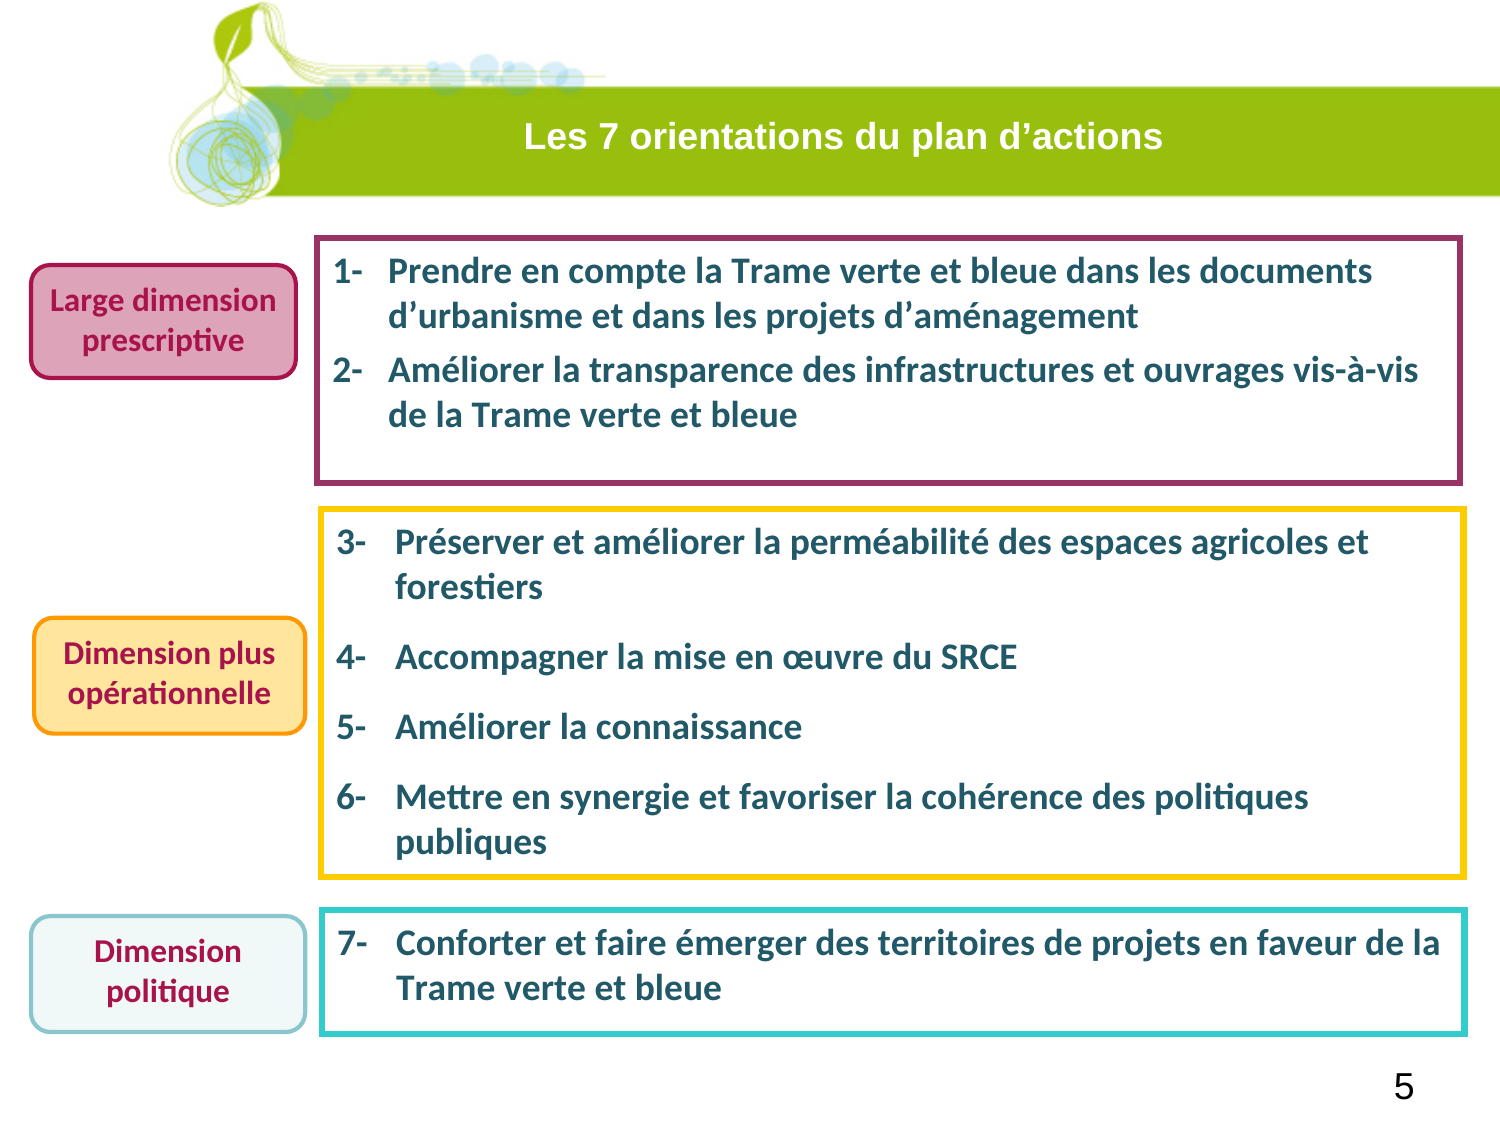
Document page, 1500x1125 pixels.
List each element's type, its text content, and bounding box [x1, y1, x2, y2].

text_box Large dimension prescriptive [31, 265, 296, 378]
picture [0, 0, 1500, 207]
text_box 7- Conforter et faire émerger des territoires de projets en faveur de la Trame verte et bleue [321, 910, 1465, 1035]
text_box Les 7 orientations du plan d’actions [348, 104, 1340, 183]
text_box Dimension politique [30, 916, 306, 1033]
text_box 3- Préserver et améliorer la perméabilité des espaces agricoles et forestiers 4- Accompagner la mise en œuvre du SRCE 5- Améliorer la connaissance 6- Mettre en synergie et favoriser la cohérence des politiques publiques [320, 509, 1464, 878]
text_box <numéro> [1379, 1054, 1459, 1115]
text_box 1- Prendre en compte la Trame verte et bleue dans les documents d’urbanisme et dans les projets d’aménagement 2- Améliorer la transparence des infrastructures et ouvrages vis-à-vis de la Trame verte et bleue [317, 238, 1460, 483]
text_box Dimension plus opérationnelle [34, 617, 306, 734]
